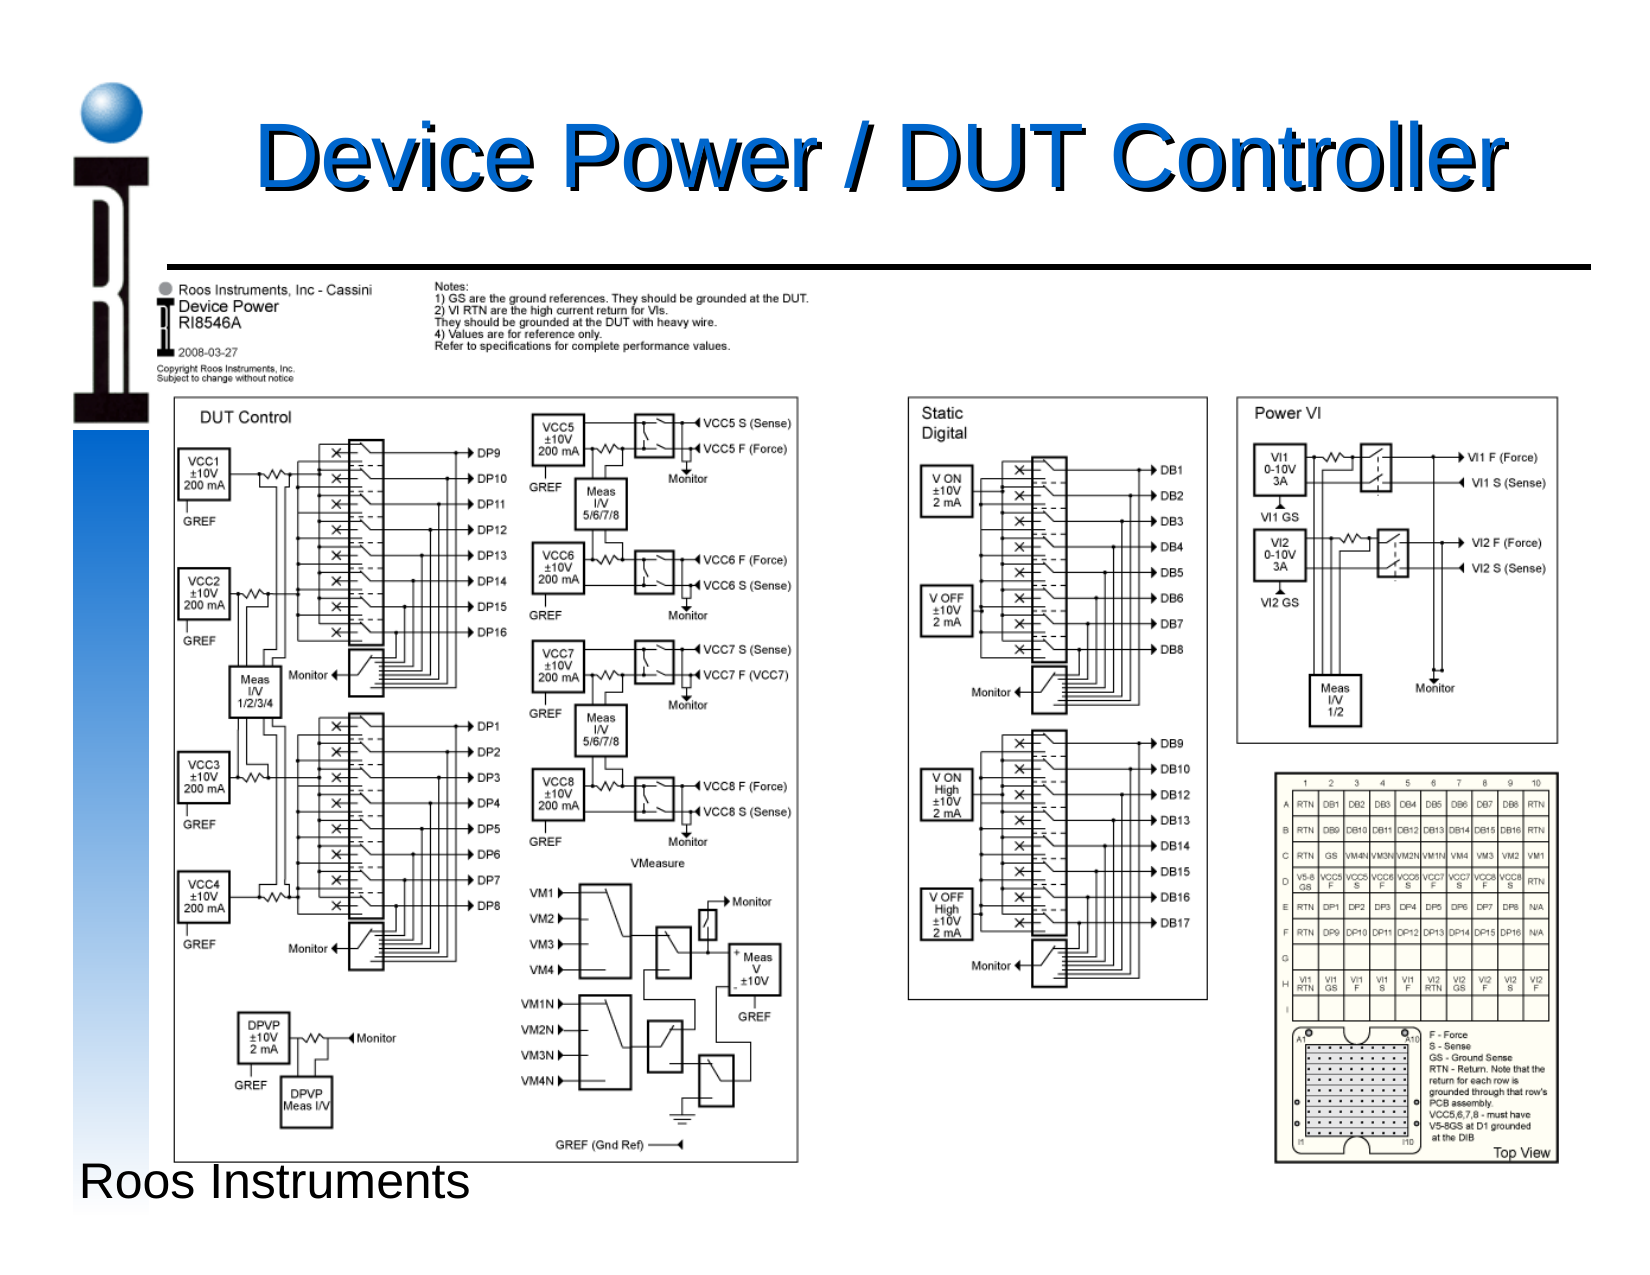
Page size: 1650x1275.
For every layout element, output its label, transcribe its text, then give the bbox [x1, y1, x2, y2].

picture [156, 280, 1559, 1164]
title Device Power / DUT Controller [171, 59, 1591, 253]
picture [69, 78, 154, 430]
